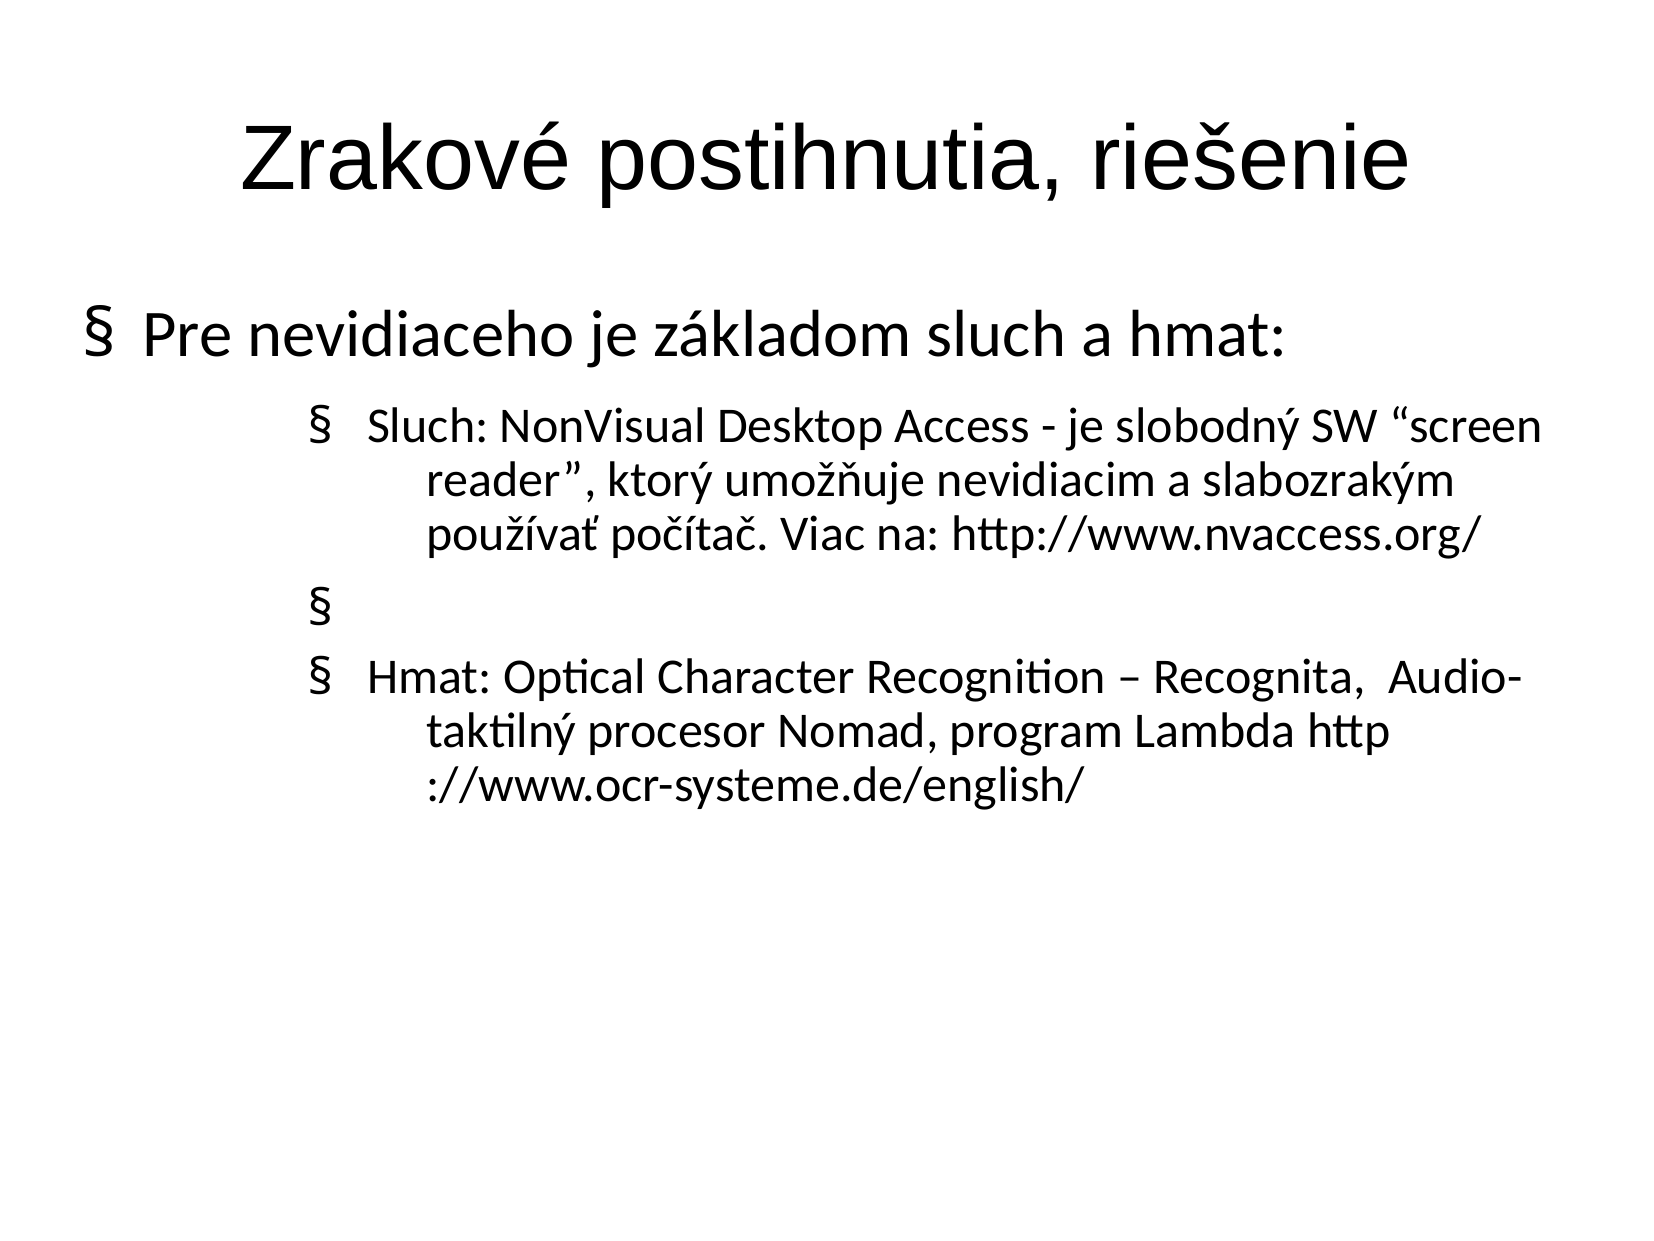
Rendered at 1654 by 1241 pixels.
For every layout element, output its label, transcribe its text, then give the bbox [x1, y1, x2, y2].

list Pre nevidiaceho je základom sluch a hmat: Sluch: NonVisual Desktop Access - je slobodný SW “screen reader”, ktorý umožňuje nevidiacim a slabozrakým používať počítač. Viac na: http://www.nvaccess.org/ Hmat: Optical Character Recognition – Recognita, Audio-taktilný procesor Nomad, program Lambda http://www.ocr-systeme.de/english/ [82, 290, 1571, 1010]
title Zrakové postihnutia, riešenie [82, 49, 1571, 257]
